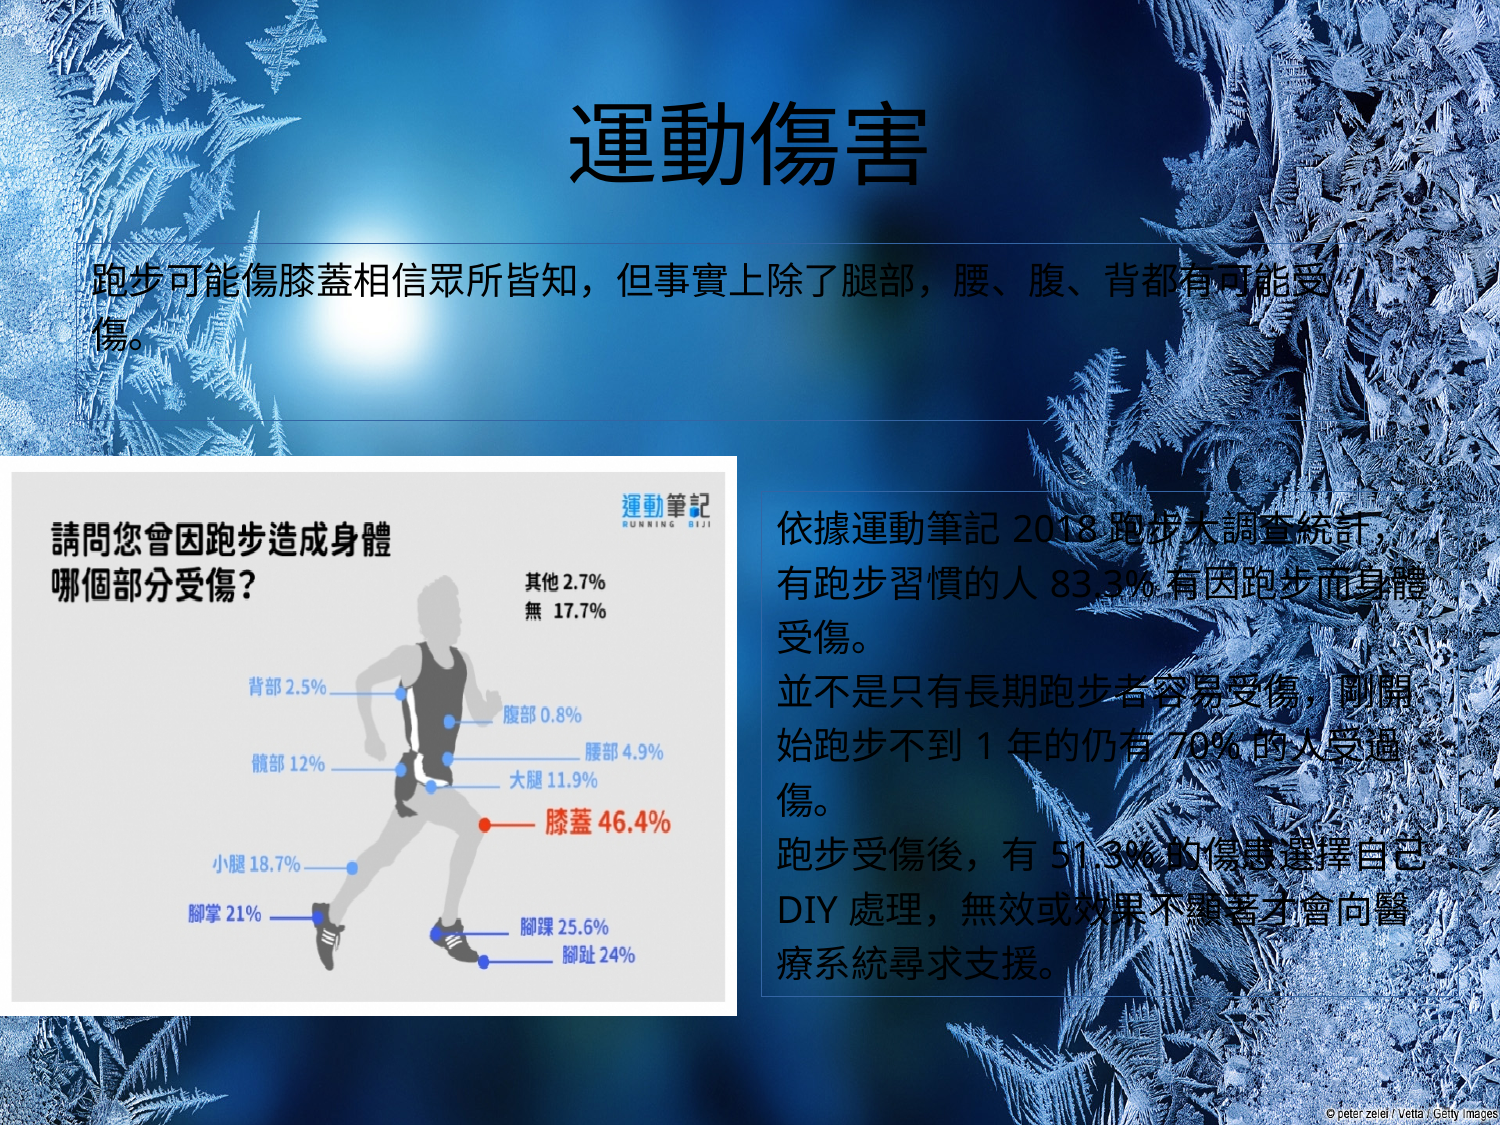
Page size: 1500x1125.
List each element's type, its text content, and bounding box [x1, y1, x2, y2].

picture [0, 0, 1500, 1125]
title 運動傷害 [75, 45, 1425, 233]
text_box 依據運動筆記2018跑步大調查統計，有跑步習慣的人83.3%有因跑步而身體受傷。 並不是只有長期跑步者容易受傷，剛開始跑步不到1年的仍有70%的人受過傷。 跑步受傷後，有51.3%的傷患選擇自己DIY處理，無效或效果不顯著才會向醫療系統尋求支援。 [761, 491, 1459, 962]
text_box 跑步可能傷膝蓋相信眾所皆知，但事實上除了腿部，腰、腹、背都有可能受傷。 [76, 243, 1365, 421]
